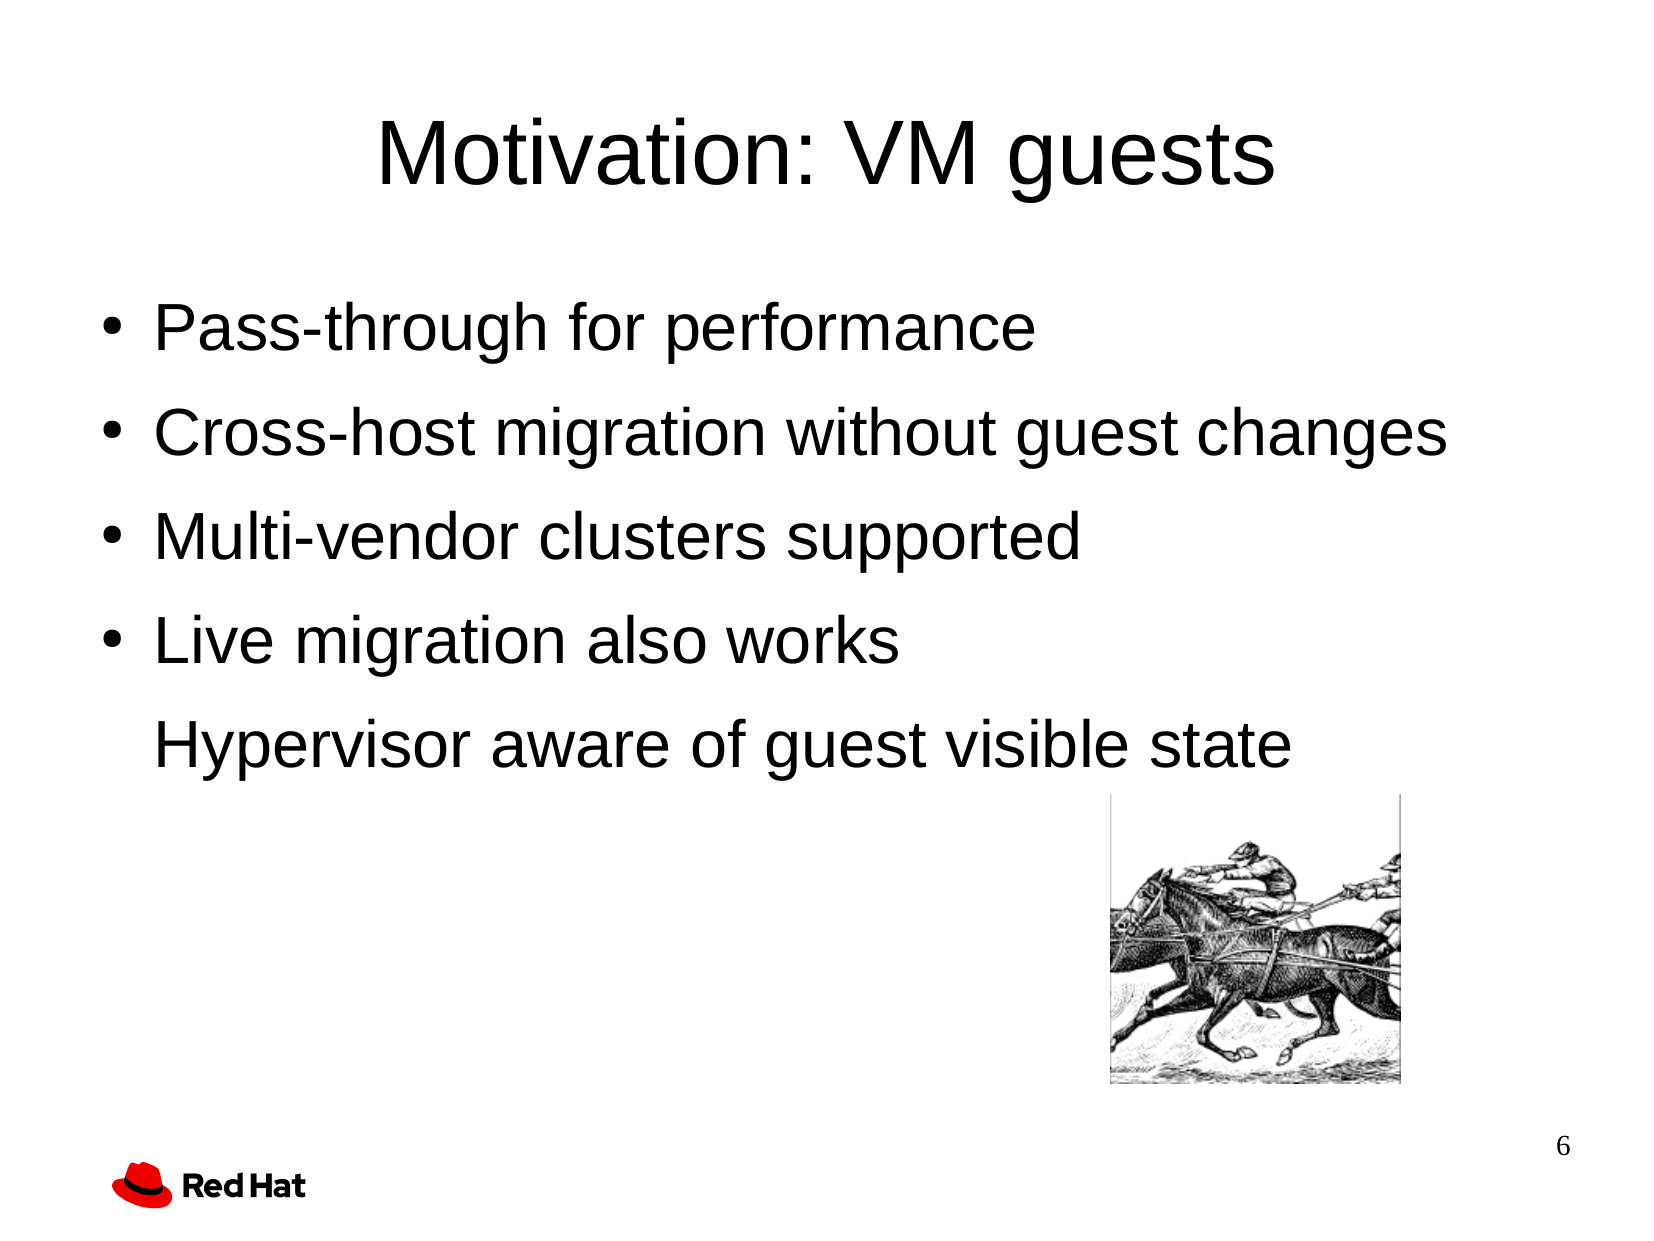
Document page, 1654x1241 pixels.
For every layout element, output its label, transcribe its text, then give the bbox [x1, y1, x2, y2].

picture [1110, 794, 1401, 1084]
picture [105, 1154, 314, 1216]
title Motivation: VM guests [82, 49, 1571, 257]
list Pass-through for performance Cross-host migration without guest changes Multi-vendor clusters supported Live migration also works Hypervisor aware of guest visible state [82, 290, 1571, 1010]
